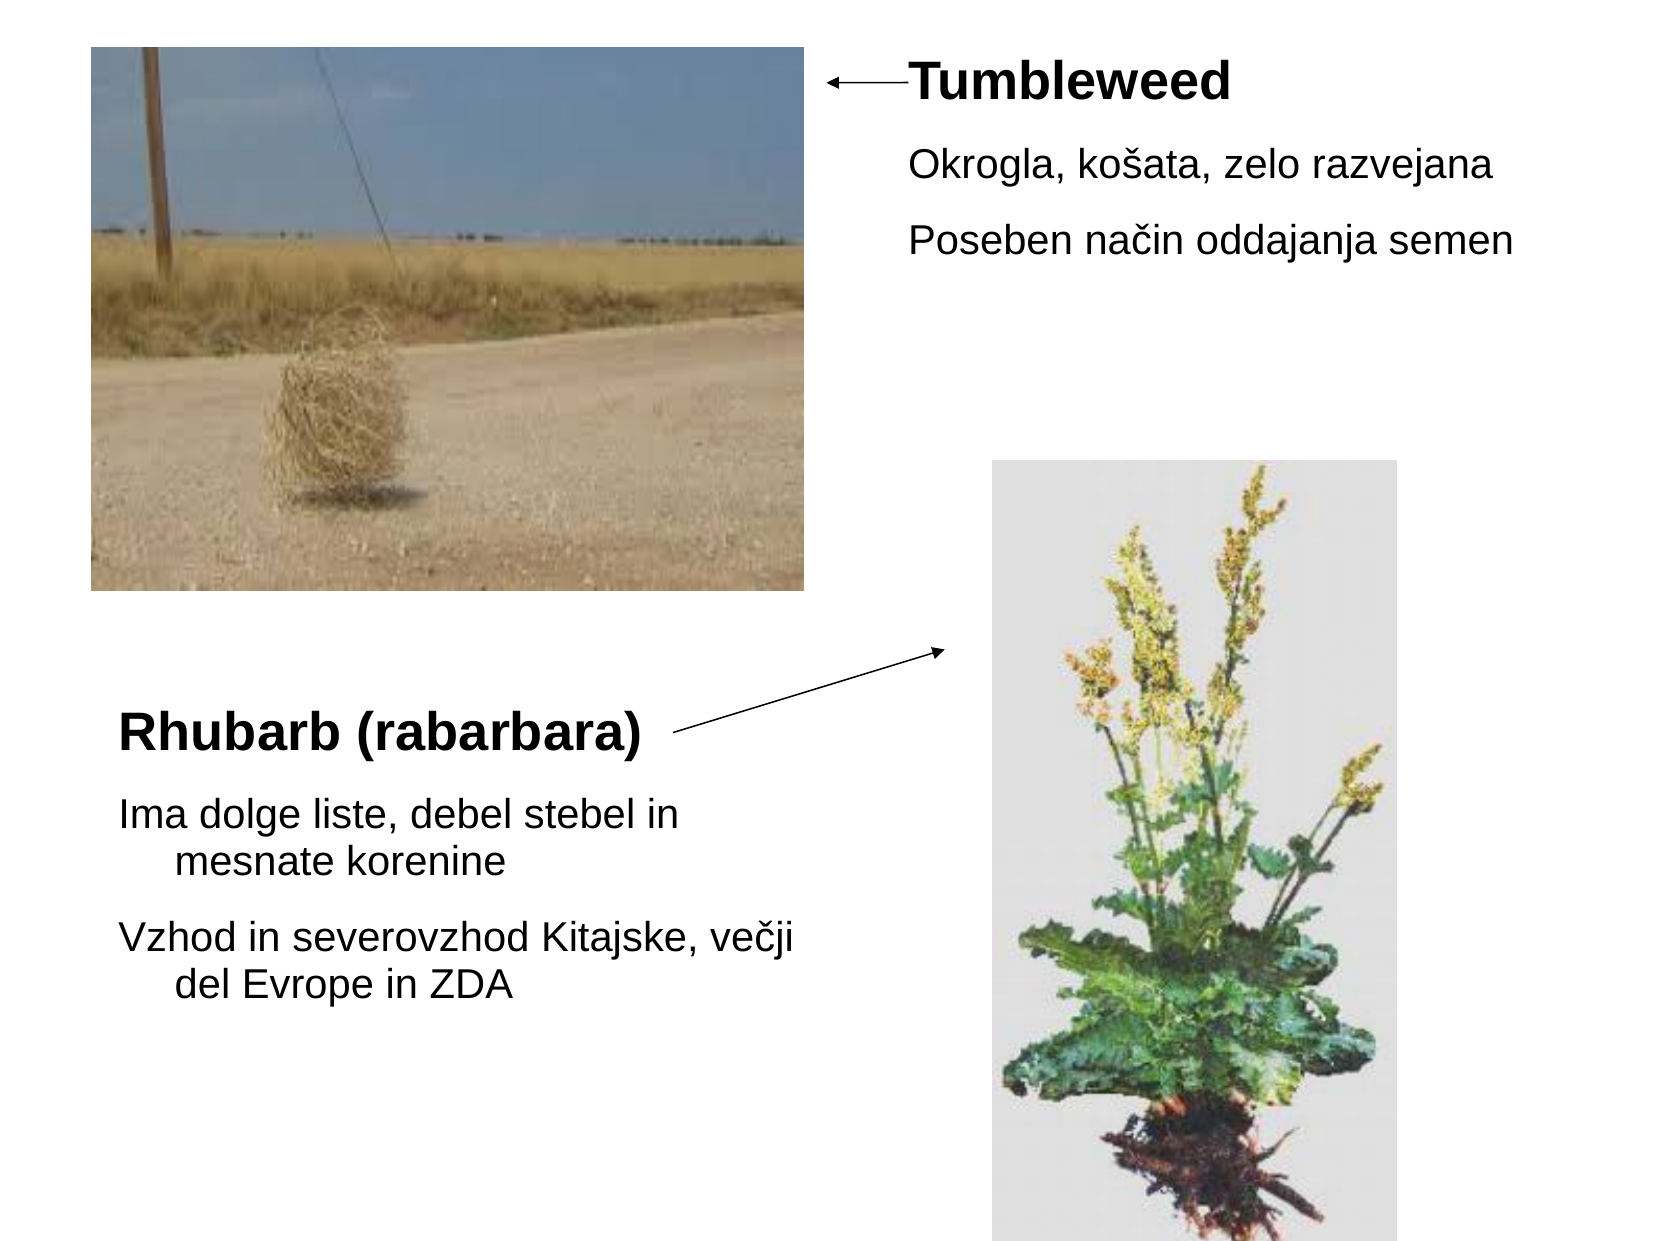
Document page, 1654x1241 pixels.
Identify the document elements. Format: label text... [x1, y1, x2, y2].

list Rhubarb (rabarbara) Ima dolge liste, debel stebel in mesnate korenine Vzhod in severovzhod Kitajske, večji del Evrope in ZDA [118, 697, 829, 1241]
picture [992, 460, 1397, 1241]
picture [91, 47, 804, 591]
list Tumbleweed Okrogla, košata, zelo razvejana Poseben način oddajanja semen [908, 47, 1618, 767]
